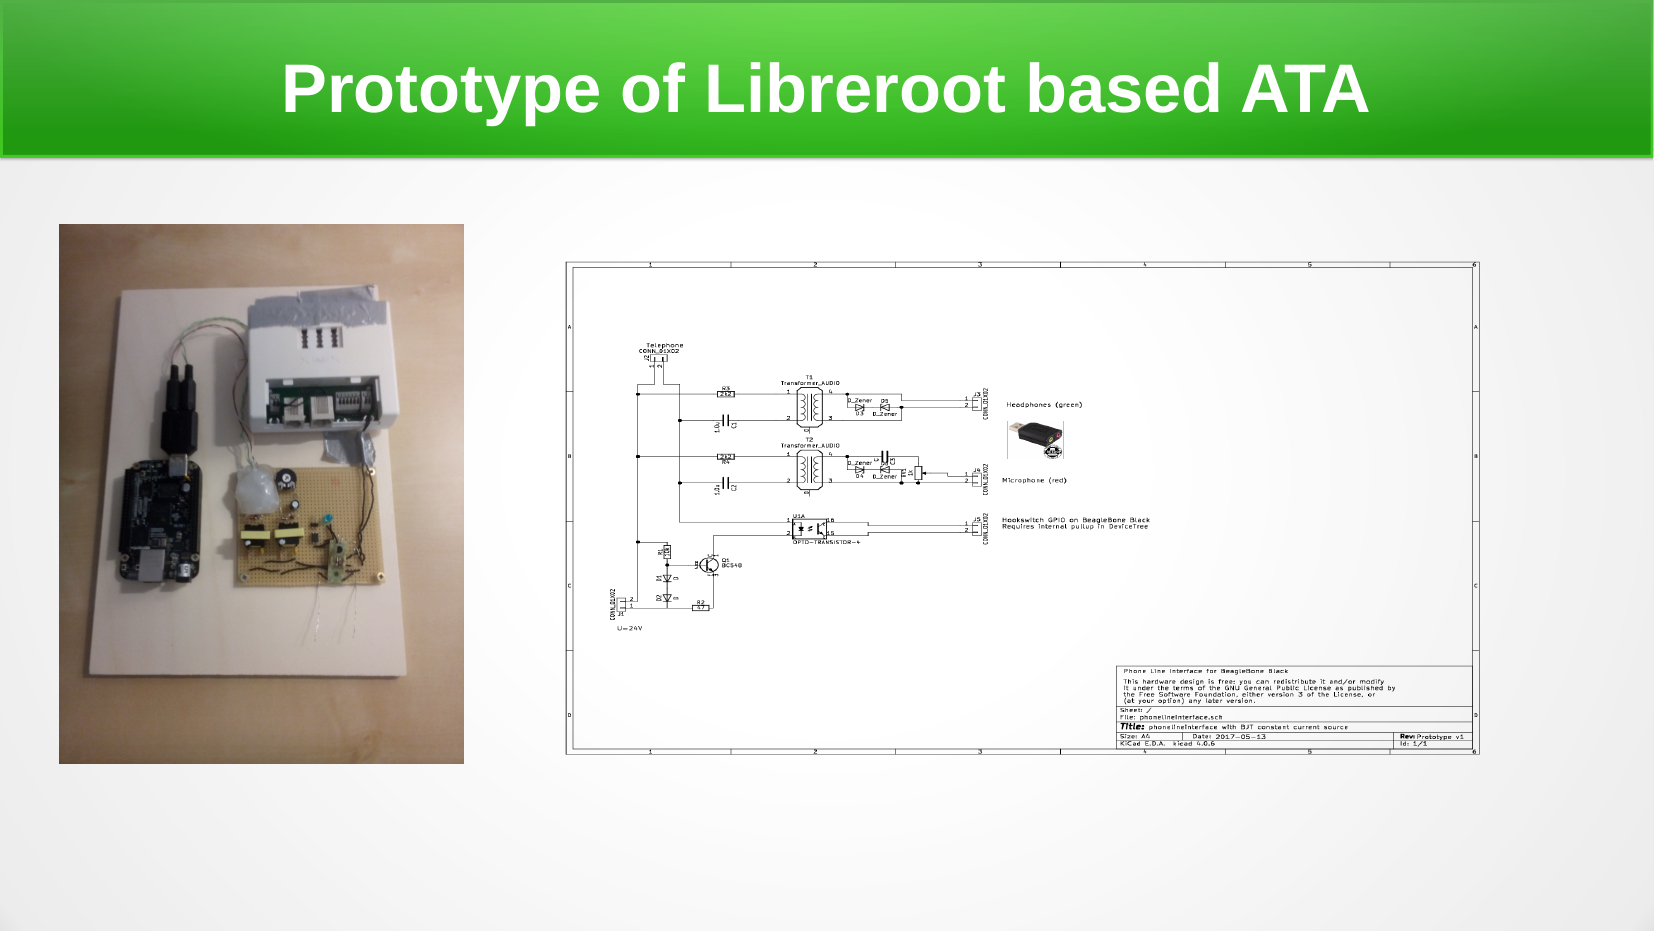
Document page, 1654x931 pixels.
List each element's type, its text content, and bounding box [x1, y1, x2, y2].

title Prototype of Libreroot based ATA [82, 35, 1571, 142]
picture [59, 224, 464, 764]
picture [533, 236, 1512, 780]
